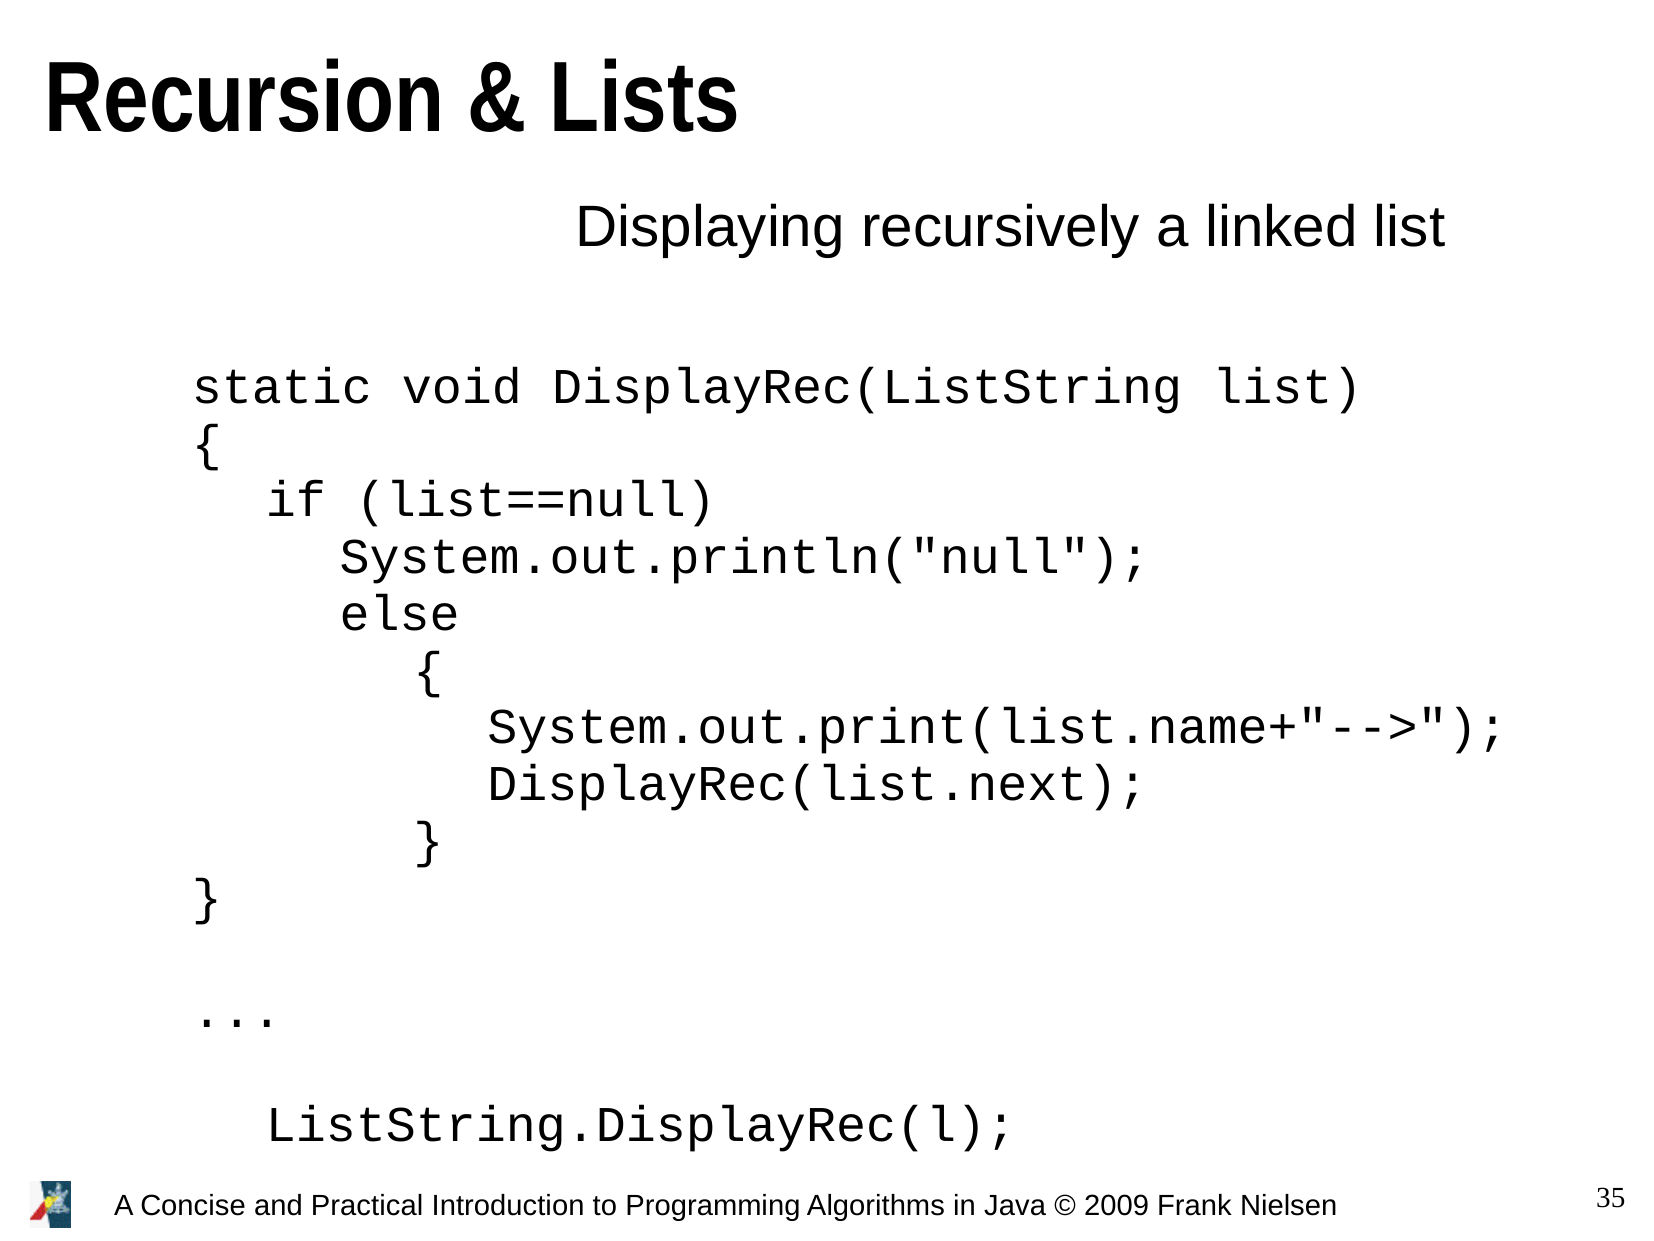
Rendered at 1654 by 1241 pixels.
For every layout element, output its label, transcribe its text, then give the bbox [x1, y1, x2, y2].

text_box Displaying recursively a linked list [561, 186, 1462, 266]
text_box static void DisplayRec(ListString list) { if (list==null) System.out.println("null"); else { System.out.print(list.name+"-->"); DisplayRec(list.next); } } ... ListString.DisplayRec(l); [177, 354, 1523, 1122]
text_box Recursion & Lists [29, 30, 756, 160]
picture [29, 1181, 71, 1228]
